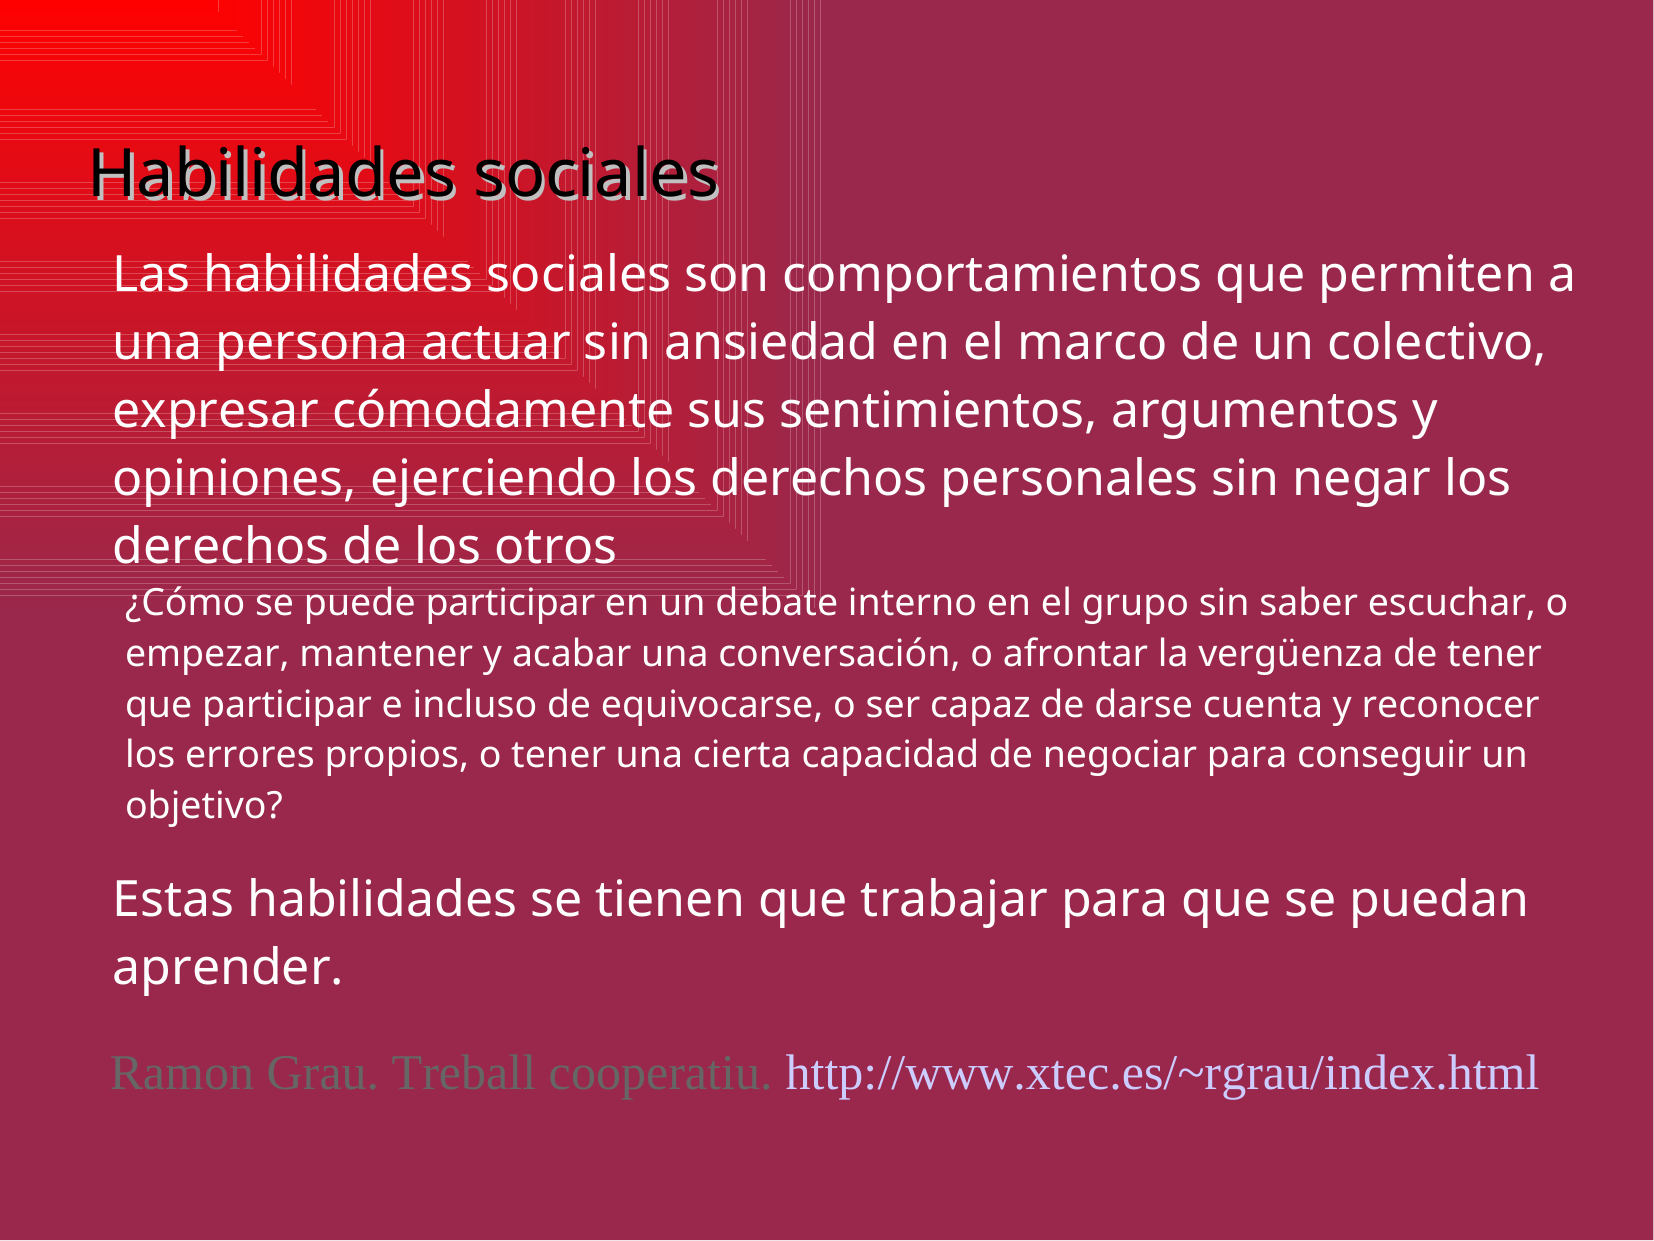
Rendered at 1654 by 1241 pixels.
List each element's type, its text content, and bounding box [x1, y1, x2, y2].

text_box Estas habilidades se tienen que trabajar para que se puedan aprender. [112, 862, 1654, 1006]
text_box Ramon Grau. Treball cooperatiu. http://www.xtec.es/~rgrau/index.html [0, 1040, 1651, 1241]
text_box Las habilidades sociales son comportamientos que permiten a una persona actuar sin ansiedad en el marco de un colectivo, expresar cómodamente sus sentimientos, argumentos y opiniones, ejerciendo los derechos personales sin negar los derechos de los otros [112, 237, 1588, 654]
text_box ¿Cómo se puede participar en un debate interno en el grupo sin saber escuchar, o empezar, mantener y acabar una conversación, o afrontar la vergüenza de tener que participar e incluso de equivocarse, o ser capaz de darse cuenta y reconocer los errores propios, o tener una cierta capacidad de negociar para conseguir un objetivo? [125, 574, 1600, 837]
text_box Habilidades sociales [87, 125, 1213, 223]
